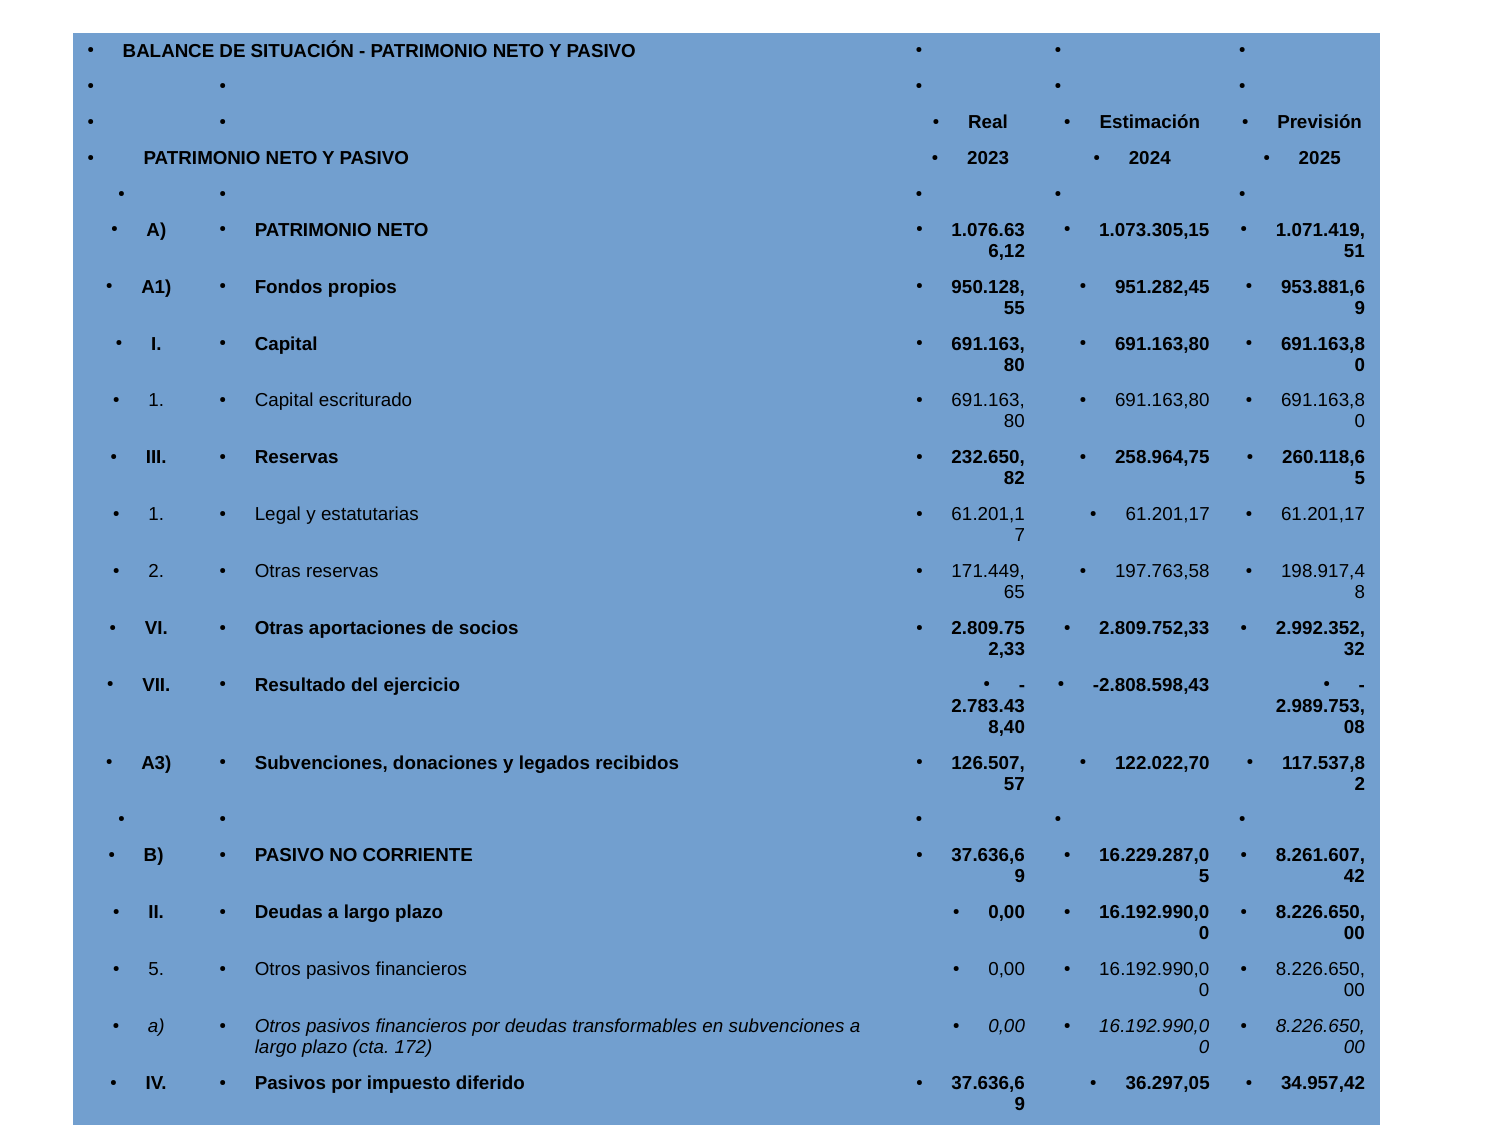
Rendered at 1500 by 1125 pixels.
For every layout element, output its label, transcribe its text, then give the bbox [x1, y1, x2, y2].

table_cell 122.022,70 [1040, 745, 1224, 802]
table_cell 61.201,17 [1040, 496, 1224, 553]
table_cell 691.163,80 [1040, 383, 1224, 439]
table_cell [73, 104, 205, 140]
table_cell 2.809.752,33 [1040, 610, 1224, 667]
table_cell PATRIMONIO NETO Y PASIVO [73, 140, 901, 176]
table_cell PATRIMONIO NETO [205, 212, 901, 269]
table_cell [73, 802, 205, 838]
table_cell 117.537,82 [1224, 745, 1380, 802]
table_cell -2.783.438,40 [901, 667, 1040, 745]
table_cell 2.809.752,33 [901, 610, 1040, 667]
table_cell III. [73, 439, 205, 496]
table_cell 8.261.607,42 [1224, 838, 1380, 894]
table_cell Otras aportaciones de socios [205, 610, 901, 667]
table_cell -2.808.598,43 [1040, 667, 1224, 745]
table_cell Real [901, 104, 1040, 140]
table_cell 691.163,80 [901, 383, 1040, 439]
table_cell 16.192.990,00 [1040, 894, 1224, 951]
table_cell Pasivos por impuesto diferido [205, 1065, 901, 1122]
table_cell Capital [205, 326, 901, 383]
table_cell 691.163,80 [901, 326, 1040, 383]
table_cell A3) [73, 745, 205, 802]
table_cell 1. [73, 496, 205, 553]
table_cell PASIVO NO CORRIENTE [205, 838, 901, 894]
table_cell Reservas [205, 439, 901, 496]
table_cell B) [73, 838, 205, 894]
table_cell 36.297,05 [1040, 1065, 1224, 1122]
table_cell 2.992.352,32 [1224, 610, 1380, 667]
table_cell A1) [73, 269, 205, 326]
table_cell 2023 [901, 140, 1040, 176]
table_cell IV. [73, 1065, 205, 1122]
table_cell Otros pasivos financieros [205, 951, 901, 1008]
table_cell 2025 [1224, 140, 1380, 176]
table_cell 1.076.636,12 [901, 212, 1040, 269]
table_cell 1.073.305,15 [1040, 212, 1224, 269]
table_cell Subvenciones, donaciones y legados recibidos [205, 745, 901, 802]
table_cell 126.507,57 [901, 745, 1040, 802]
table_cell 16.192.990,00 [1040, 951, 1224, 1008]
table_cell [73, 69, 205, 104]
table_cell [1224, 69, 1380, 104]
table_cell 1.071.419,51 [1224, 212, 1380, 269]
table_cell VII. [73, 667, 205, 745]
table_cell 950.128,55 [901, 269, 1040, 326]
table_cell 16.192.990,00 [1040, 1008, 1224, 1065]
table_cell [205, 104, 901, 140]
table_cell 8.226.650,00 [1224, 1008, 1380, 1065]
table_cell Capital escriturado [205, 383, 901, 439]
table_cell 691.163,80 [1224, 326, 1380, 383]
table_header [901, 33, 1040, 69]
table_cell 232.650,82 [901, 439, 1040, 496]
table_cell Otras reservas [205, 553, 901, 610]
table_cell 953.881,69 [1224, 269, 1380, 326]
table_cell 1. [73, 383, 205, 439]
table_cell 260.118,65 [1224, 439, 1380, 496]
table_cell 0,00 [901, 951, 1040, 1008]
table_cell [1040, 69, 1224, 104]
table_cell [1224, 802, 1380, 838]
table_cell VI. [73, 610, 205, 667]
table_cell Legal y estatutarias [205, 496, 901, 553]
table_header [1224, 33, 1380, 69]
table_cell I. [73, 326, 205, 383]
table_cell [73, 176, 205, 212]
table_cell [1040, 802, 1224, 838]
table_cell 2. [73, 553, 205, 610]
table_cell 0,00 [901, 1008, 1040, 1065]
table_cell 2024 [1040, 140, 1224, 176]
table_cell [1224, 176, 1380, 212]
table_cell 5. [73, 951, 205, 1008]
table_cell 37.636,69 [901, 1065, 1040, 1122]
table_cell [205, 176, 901, 212]
table_cell Deudas a largo plazo [205, 894, 901, 951]
table_cell a) [73, 1008, 205, 1065]
table_cell [901, 176, 1040, 212]
table_cell II. [73, 894, 205, 951]
table_cell [205, 69, 901, 104]
table_cell 37.636,69 [901, 838, 1040, 894]
table_cell [1040, 176, 1224, 212]
table_cell Resultado del ejercicio [205, 667, 901, 745]
table_cell 951.282,45 [1040, 269, 1224, 326]
table_cell [205, 802, 901, 838]
table_cell 171.449,65 [901, 553, 1040, 610]
table_cell 0,00 [901, 894, 1040, 951]
table_header [1040, 33, 1224, 69]
table_cell [901, 802, 1040, 838]
table_cell Estimación [1040, 104, 1224, 140]
table_cell 34.957,42 [1224, 1065, 1380, 1122]
table_cell 198.917,48 [1224, 553, 1380, 610]
table_cell 691.163,80 [1040, 326, 1224, 383]
table_cell 258.964,75 [1040, 439, 1224, 496]
table_cell 61.201,17 [901, 496, 1040, 553]
table_cell Previsión [1224, 104, 1380, 140]
table_cell Fondos propios [205, 269, 901, 326]
table_cell 61.201,17 [1224, 496, 1380, 553]
table_cell [901, 69, 1040, 104]
table_cell 8.226.650,00 [1224, 894, 1380, 951]
table_cell 16.229.287,05 [1040, 838, 1224, 894]
table_cell 197.763,58 [1040, 553, 1224, 610]
table_cell 8.226.650,00 [1224, 951, 1380, 1008]
table_cell 691.163,80 [1224, 383, 1380, 439]
table_cell A) [73, 212, 205, 269]
table_cell Otros pasivos financieros por deudas transformables en subvenciones a largo plazo (cta. 172) [205, 1008, 901, 1065]
table_cell -2.989.753,08 [1224, 667, 1380, 745]
table_header BALANCE DE SITUACIÓN - PATRIMONIO NETO Y PASIVO [73, 33, 901, 69]
